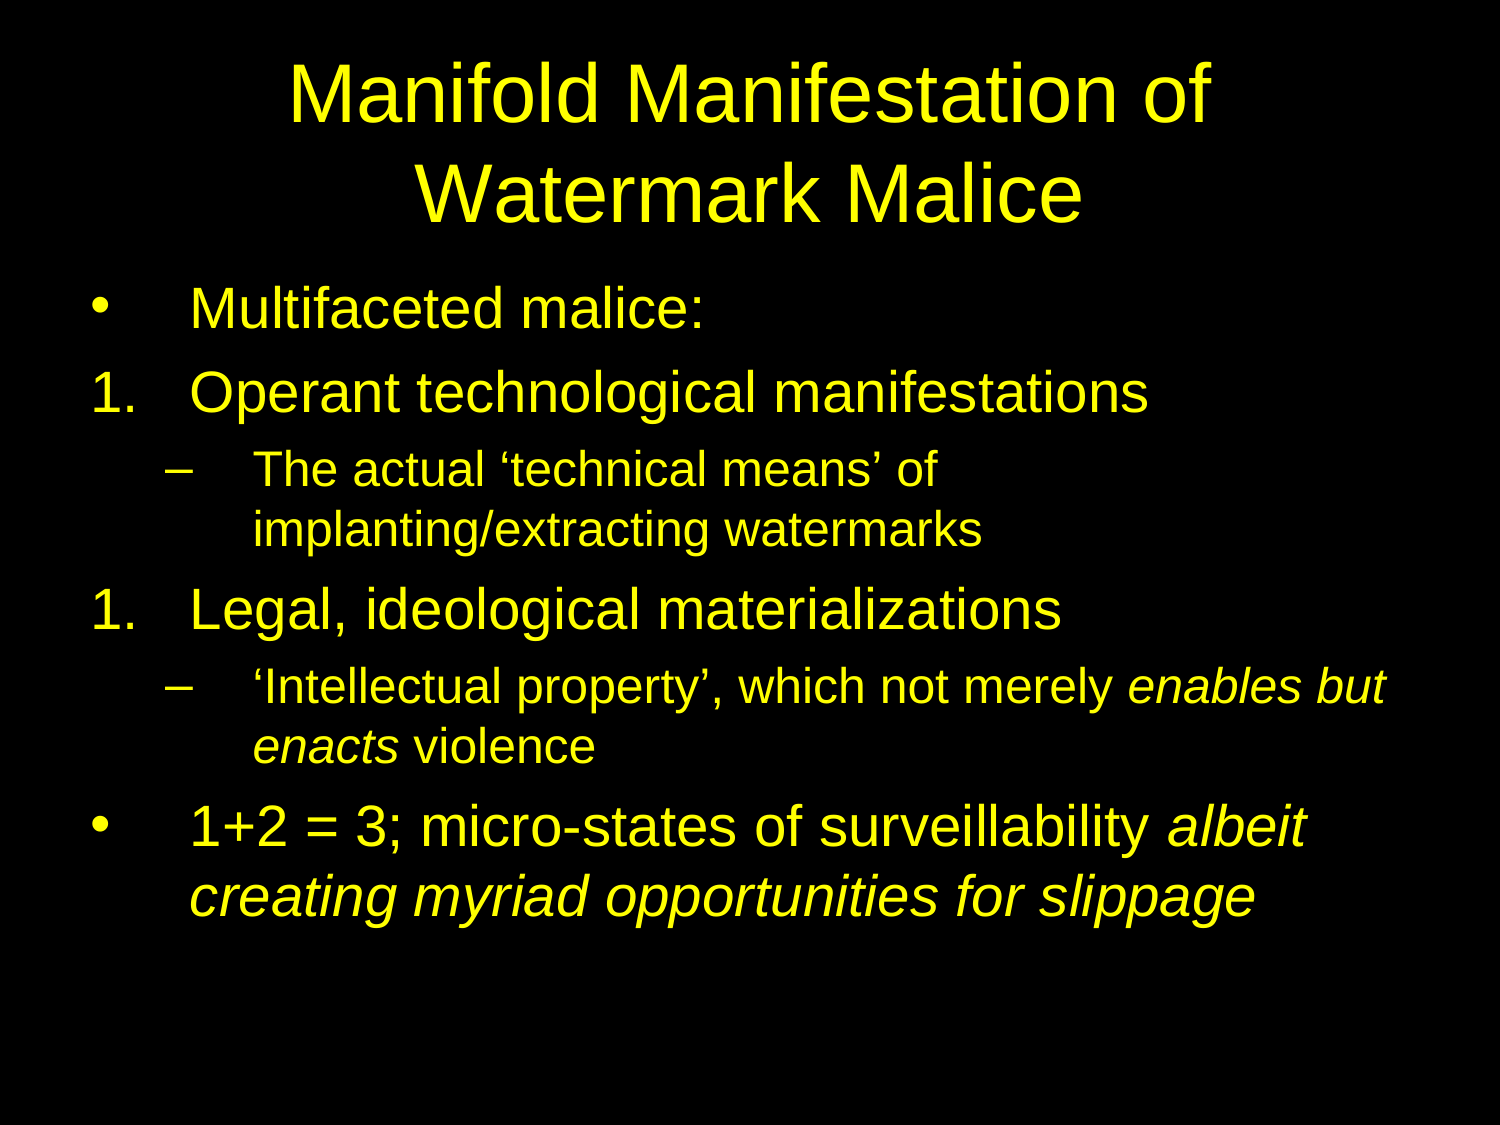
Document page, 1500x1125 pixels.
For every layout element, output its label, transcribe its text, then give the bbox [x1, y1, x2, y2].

title Manifold Manifestation of Watermark Malice [75, 31, 1426, 247]
list Multifaceted malice: Operant technological manifestations The actual ‘technical means’ of implanting/extracting watermarks Legal, ideological materializations ‘Intellectual property’, which not merely enables but enacts violence 1+2 = 3; micro-states of surveillability albeit creating myriad opportunities for slippage [75, 262, 1426, 1006]
